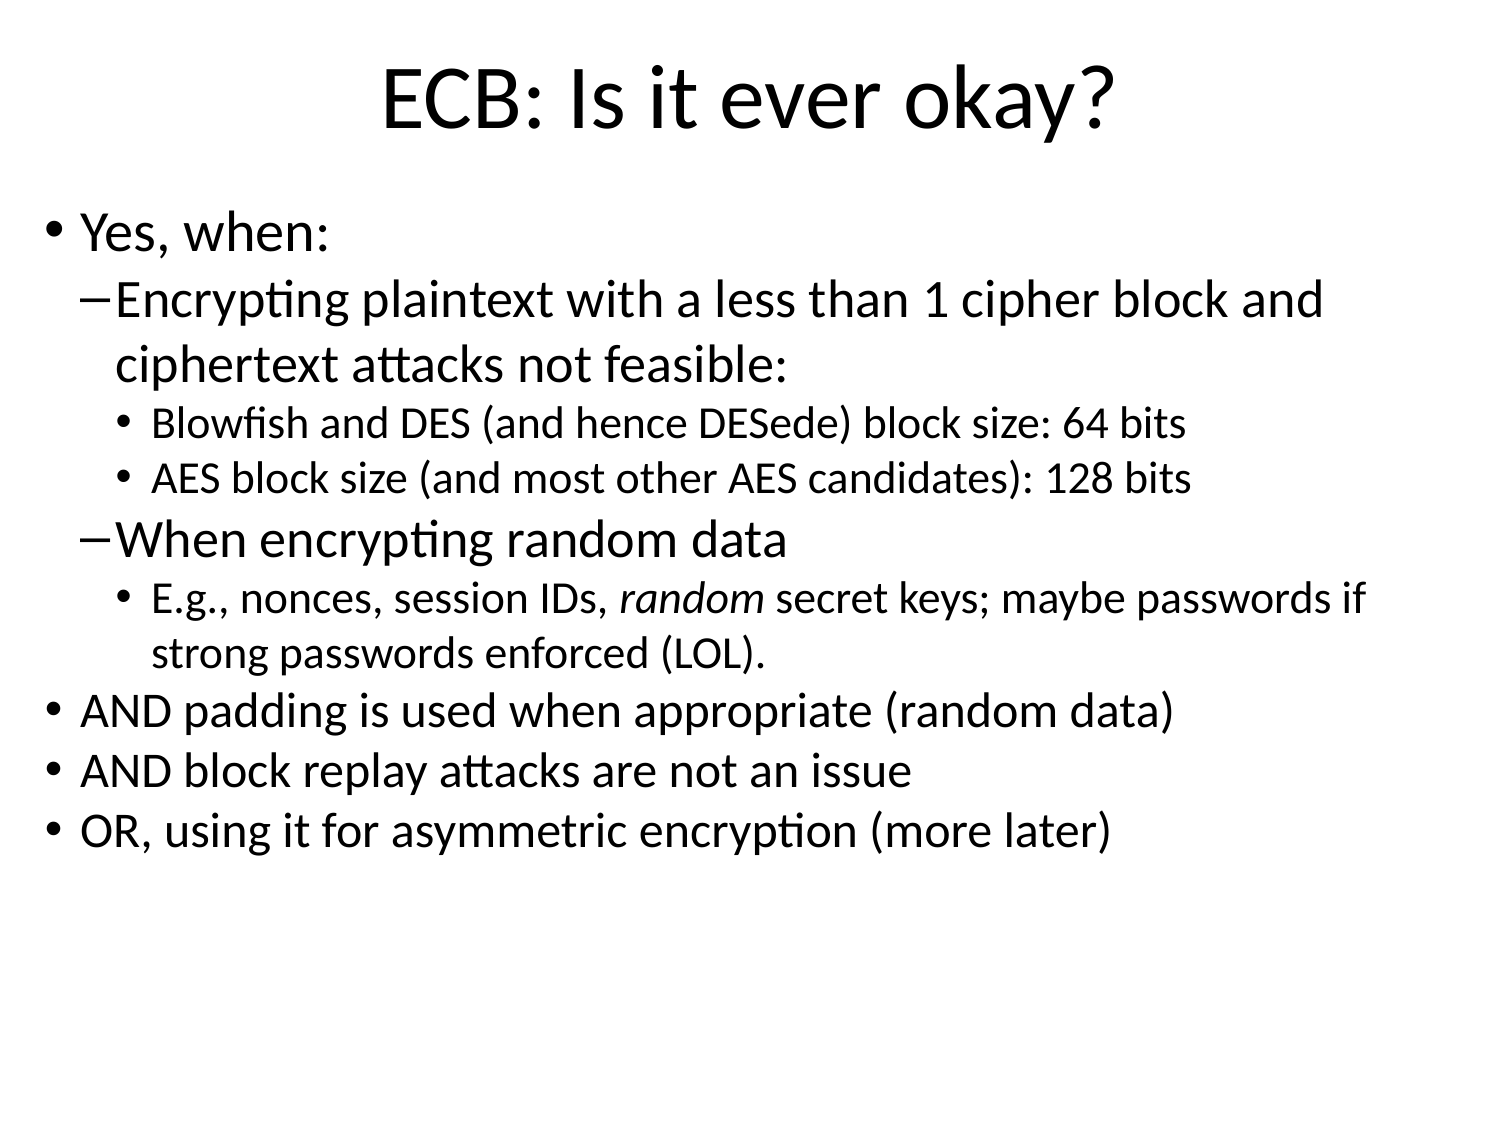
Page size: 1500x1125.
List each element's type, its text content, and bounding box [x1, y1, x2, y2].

text_box ECB: Is it ever okay? [75, 0, 1425, 185]
text_box Yes, when: Encrypting plaintext with a less than 1 cipher block and ciphertext attacks not feasible: Blowfish and DES (and hence DESede) block size: 64 bits AES block size (and most other AES candidates): 128 bits When encrypting random data E.g., nonces, session IDs, random secret keys; maybe passwords if strong passwords enforced (LOL). AND padding is used when appropriate (random data) AND block replay attacks are not an issue OR, using it for asymmetric encryption (more later) [30, 185, 1441, 1035]
